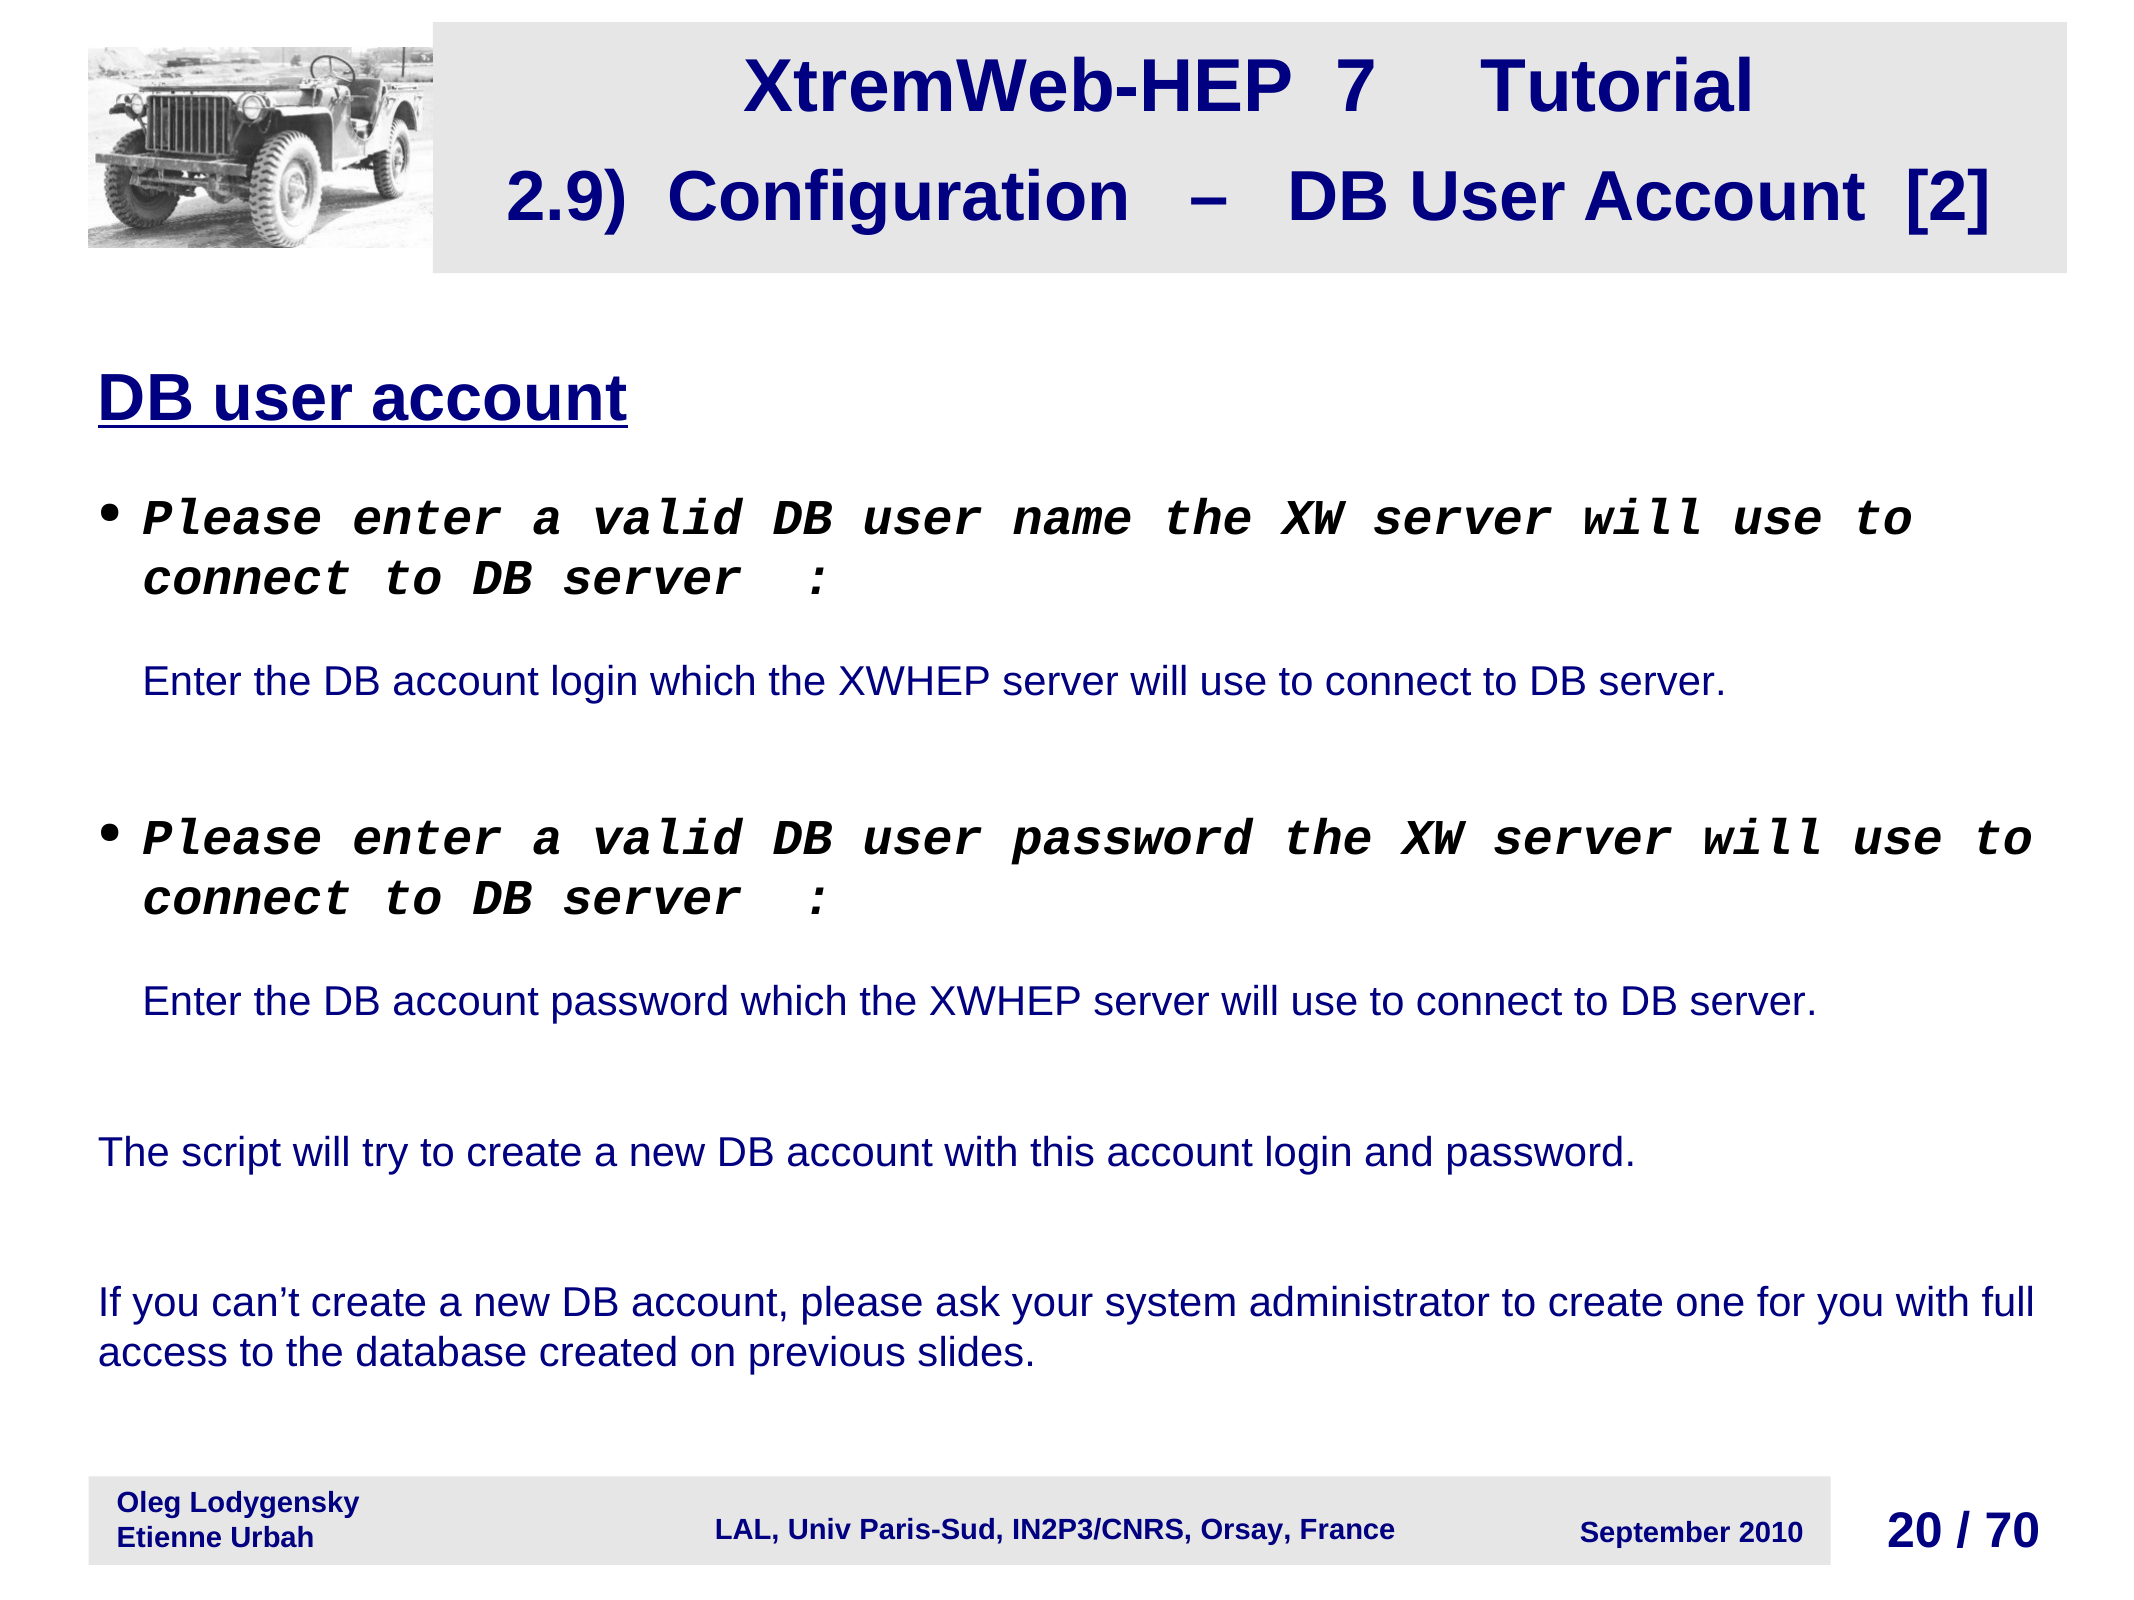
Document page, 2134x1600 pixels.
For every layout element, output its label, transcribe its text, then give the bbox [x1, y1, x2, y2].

picture [88, 47, 433, 248]
title 2.9) Configuration – DB User Account [2] [442, 118, 2067, 266]
text_box DB user account Please enter a valid DB user name the XW server will use to connect to DB server : Enter the DB account login which the XWHEP server will use to connect to DB server. Please enter a valid DB user password the XW server will use to connect to DB server : Enter the DB account password which the XWHEP server will use to connect to DB server. The script will try to create a new DB account with this account login and password. If you can’t create a new DB account, please ask your system administrator to create one for you with full access to the database created on previous slides. [88, 354, 2067, 1450]
